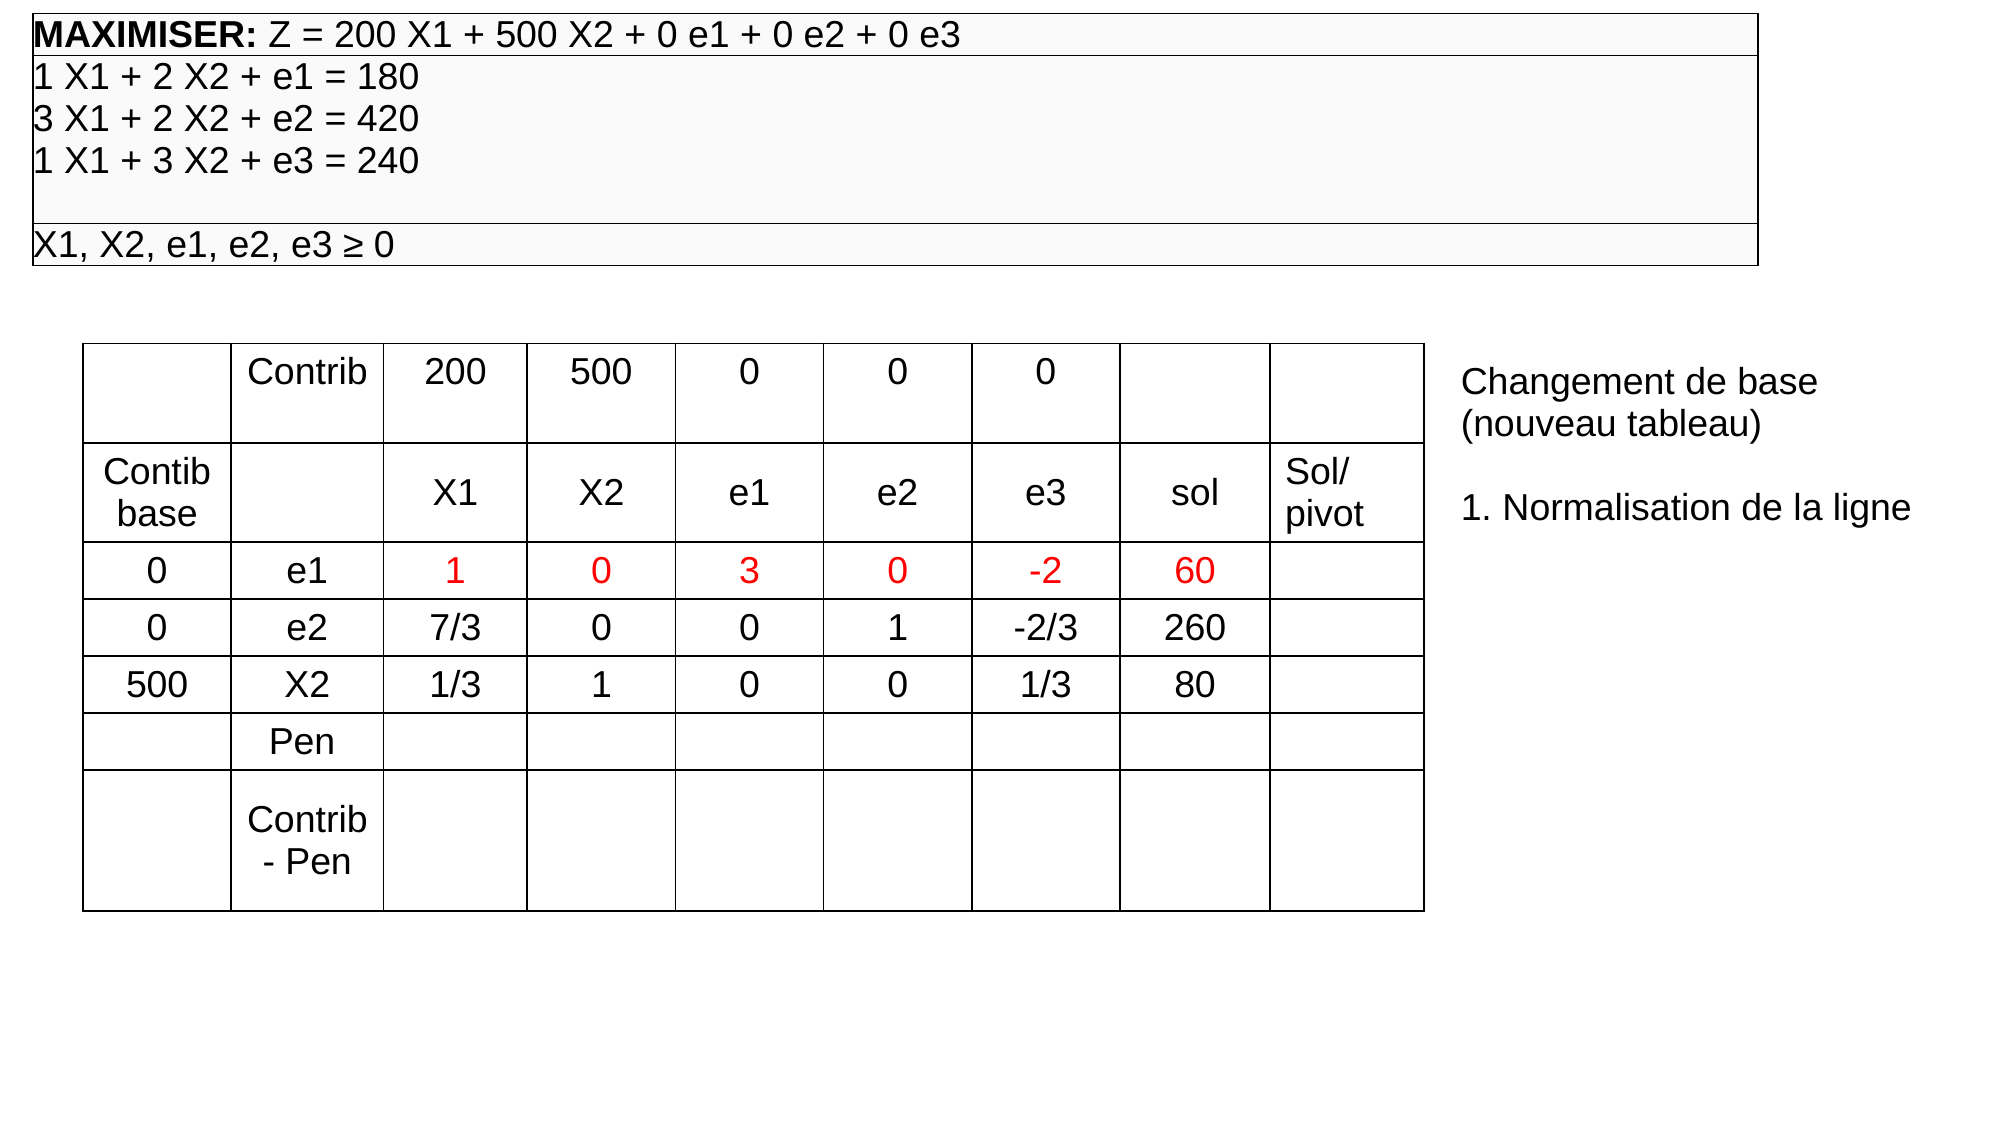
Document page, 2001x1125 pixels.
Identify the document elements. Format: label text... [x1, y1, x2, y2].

table_header 500 [528, 344, 675, 442]
table_header 0 [824, 344, 971, 442]
table_cell [1271, 771, 1423, 910]
table_cell [232, 444, 383, 541]
table_cell [1271, 600, 1423, 655]
table_cell 3 [676, 543, 823, 598]
table_cell [824, 714, 971, 769]
table_cell [1271, 657, 1423, 712]
table_cell e2 [824, 444, 971, 541]
table_cell 1/3 [973, 657, 1119, 712]
table_cell [528, 714, 675, 769]
table_cell [84, 714, 230, 769]
table_cell X1 [384, 444, 526, 541]
table_cell 0 [84, 600, 230, 655]
table_cell 80 [1121, 657, 1269, 712]
table_cell -2/3 [973, 600, 1119, 655]
table_header Contrib [232, 344, 383, 442]
table_header 0 [973, 344, 1119, 442]
table_cell Pen [232, 714, 383, 769]
table_cell 1 [824, 600, 971, 655]
table_cell Sol/pivot [1271, 444, 1423, 541]
table_cell 0 [528, 600, 675, 655]
table_cell [824, 771, 971, 910]
table_cell [1271, 714, 1423, 769]
table_cell e1 [232, 543, 383, 598]
table_cell e1 [676, 444, 823, 541]
table_cell [973, 771, 1119, 910]
table_cell [528, 771, 675, 910]
table_header [1121, 344, 1269, 442]
table_cell 1/3 [384, 657, 526, 712]
table_cell X1, X2, e1, e2, e3 ≥ 0 [34, 224, 1757, 265]
table_header 0 [676, 344, 823, 442]
table_cell -2 [973, 543, 1119, 598]
table_header MAXIMISER: Z = 200 X1 + 500 X2 + 0 e1 + 0 e2 + 0 e3 [34, 14, 1757, 55]
table_cell 500 [84, 657, 230, 712]
table_cell 1 [528, 657, 675, 712]
table_cell Contrib - Pen [232, 771, 383, 910]
table_header [84, 344, 230, 442]
table_cell [676, 771, 823, 910]
table_cell 0 [676, 600, 823, 655]
table_cell 0 [528, 543, 675, 598]
table_cell X2 [528, 444, 675, 541]
table_header [1271, 344, 1423, 442]
table_cell 7/3 [384, 600, 526, 655]
table_cell 60 [1121, 543, 1269, 598]
table_cell [973, 714, 1119, 769]
table_cell [384, 714, 526, 769]
text_box Changement de base (nouveau tableau) 1. Normalisation de la ligne [1446, 352, 1988, 901]
table_cell 0 [824, 657, 971, 712]
table_cell 1 [384, 543, 526, 598]
table_cell [384, 771, 526, 910]
table_cell e3 [973, 444, 1119, 541]
table_cell 0 [84, 543, 230, 598]
table_cell 260 [1121, 600, 1269, 655]
table_cell Contib base [84, 444, 230, 541]
table_cell [84, 771, 230, 910]
table_cell X2 [232, 657, 383, 712]
table_cell [1121, 714, 1269, 769]
table_cell e2 [232, 600, 383, 655]
table_header 200 [384, 344, 526, 442]
table_cell 1 X1 + 2 X2 + e1 = 180 3 X1 + 2 X2 + e2 = 420 1 X1 + 3 X2 + e3 = 240 [34, 56, 1757, 223]
table_cell [676, 714, 823, 769]
table_cell [1271, 543, 1423, 598]
table_cell sol [1121, 444, 1269, 541]
table_cell 0 [676, 657, 823, 712]
table_cell 0 [824, 543, 971, 598]
table_cell [1121, 771, 1269, 910]
